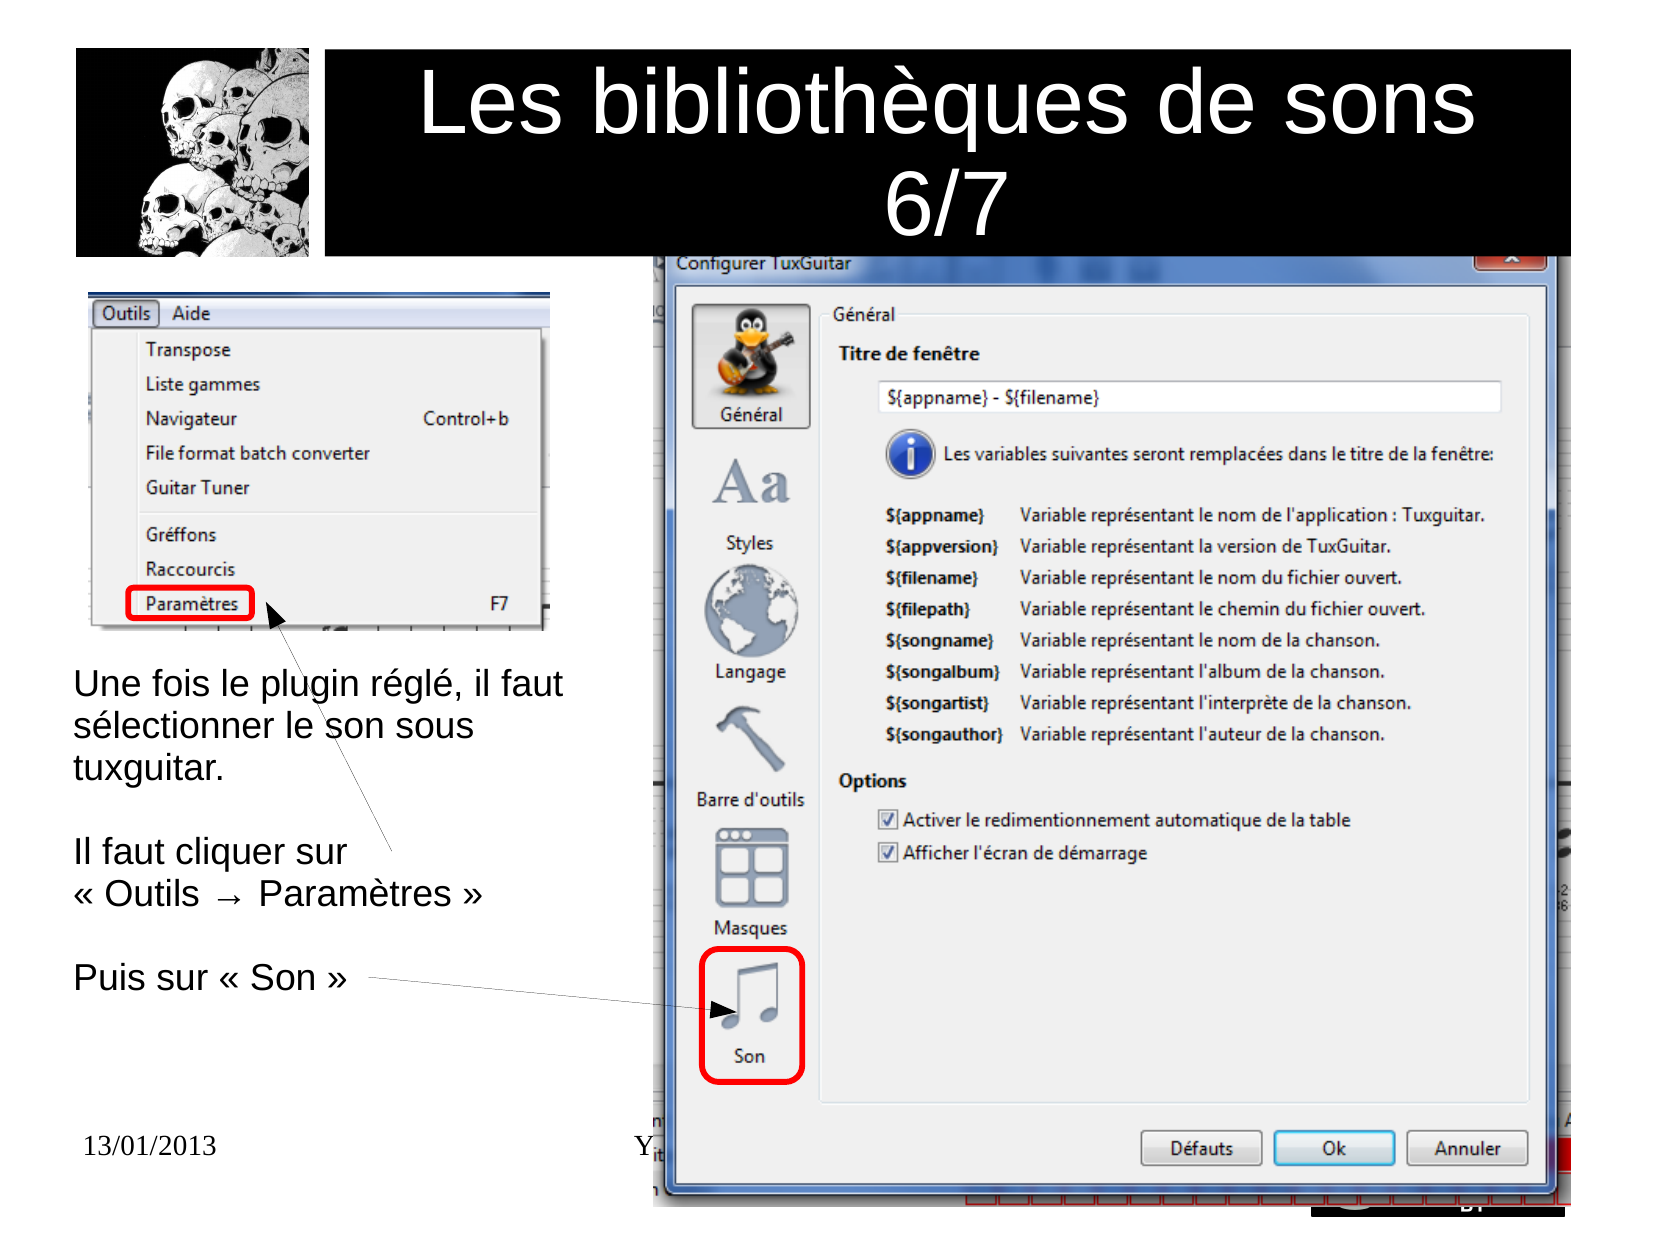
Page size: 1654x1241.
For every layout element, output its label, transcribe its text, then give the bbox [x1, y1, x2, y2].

title Les bibliothèques de sons 6/7 [324, 49, 1571, 257]
picture [705, 952, 799, 1078]
picture [88, 292, 550, 631]
text_box Une fois le plugin réglé, il faut sélectionner le son sous tuxguitar. Il faut cliquer sur « Outils → Paramètres » Puis sur « Son » [58, 655, 628, 1007]
picture [76, 48, 309, 257]
picture [653, 257, 1571, 1217]
